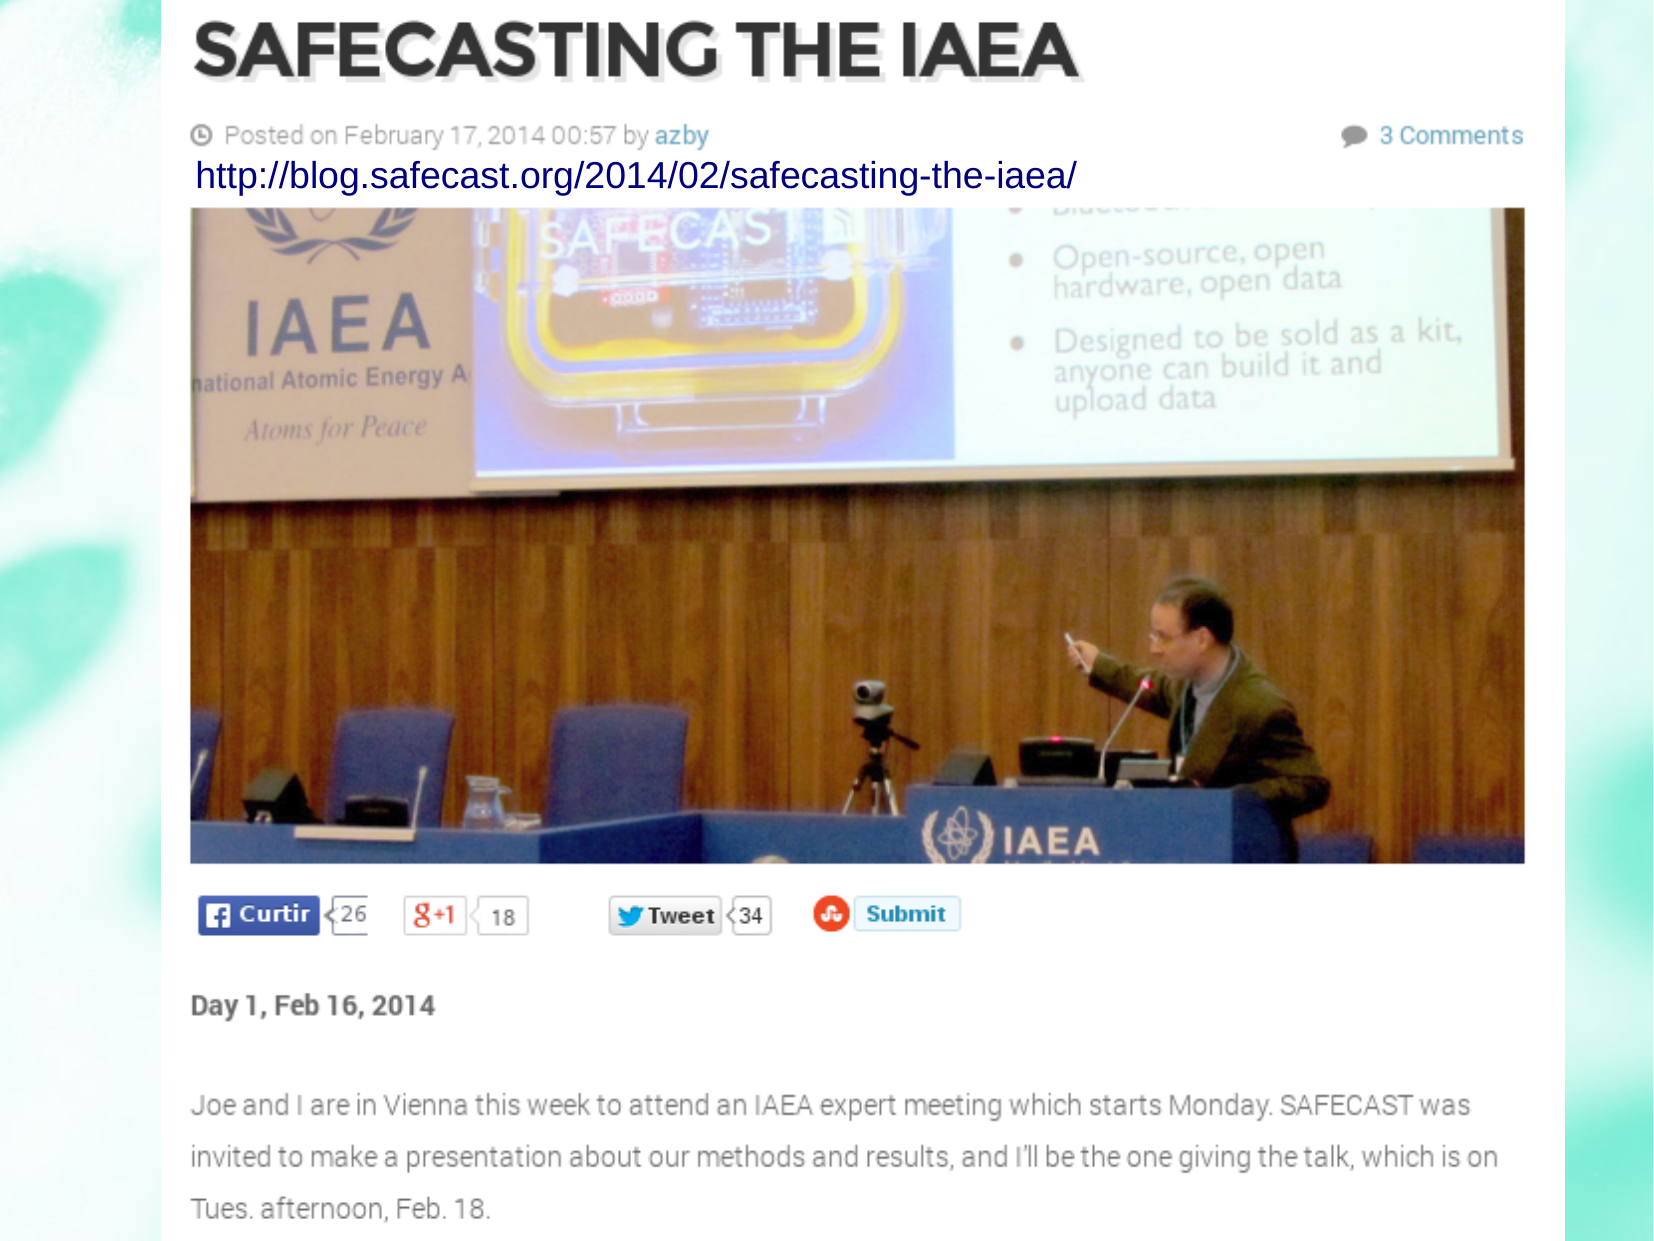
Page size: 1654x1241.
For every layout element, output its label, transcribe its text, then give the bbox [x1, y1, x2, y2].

picture [0, 0, 1654, 1241]
text_box http://blog.safecast.org/2014/02/safecasting-the-iaea/ [180, 147, 1093, 205]
